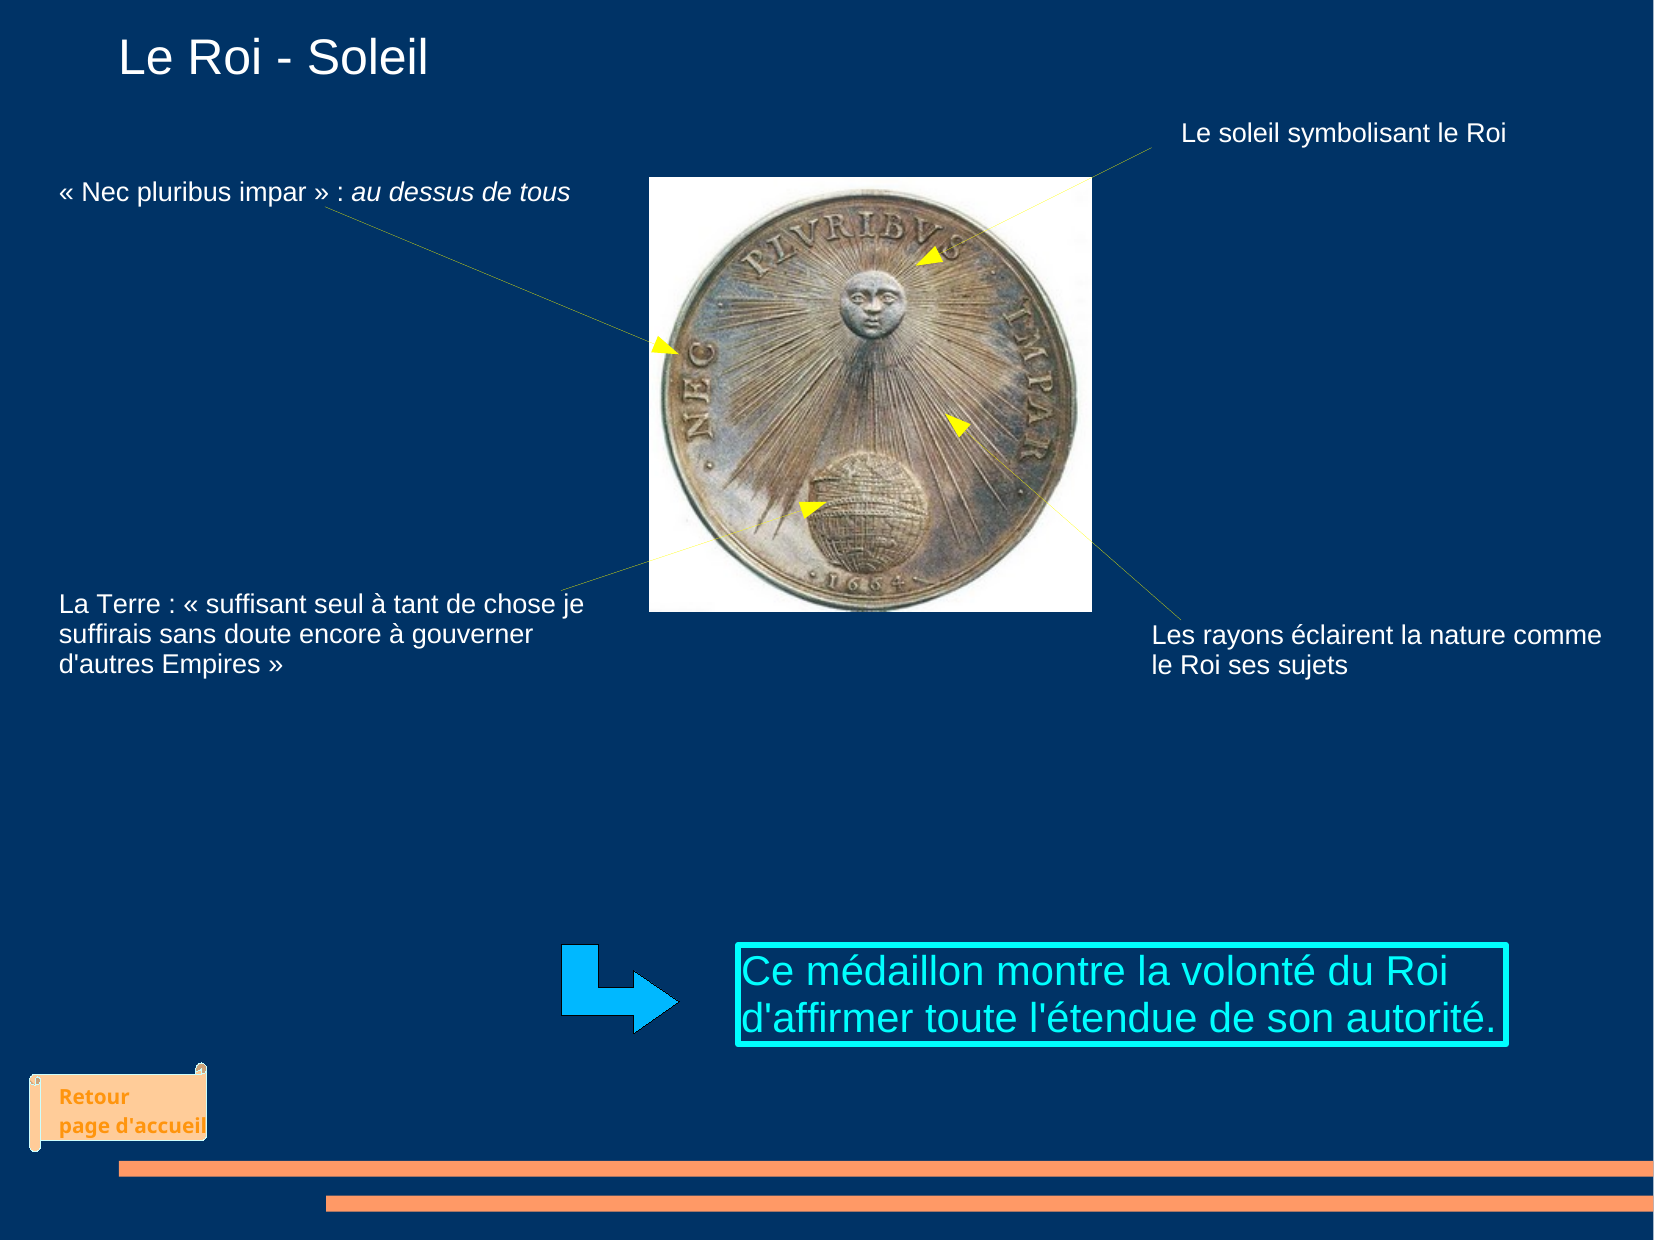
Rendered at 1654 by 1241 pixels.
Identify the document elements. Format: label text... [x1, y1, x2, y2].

picture [649, 177, 1092, 612]
text_box Le soleil symbolisant le Roi [1181, 118, 1595, 149]
text_box Retour page d'accueil [59, 1082, 296, 1147]
text_box La Terre : « suffisant seul à tant de chose je suffirais sans doute encore à gouverner d'autres Empires » [59, 589, 621, 680]
text_box Le Roi - Soleil [118, 29, 621, 86]
text_box Les rayons éclairent la nature comme le Roi ses sujets [1151, 620, 1625, 681]
text_box [29, 1062, 207, 1152]
text_box Ce médaillon montre la volonté du Roi d'affirmer toute l'étendue de son autorité. [738, 944, 1506, 1045]
text_box « Nec pluribus impar » : au dessus de tous [59, 177, 591, 208]
text_box [561, 944, 680, 1034]
